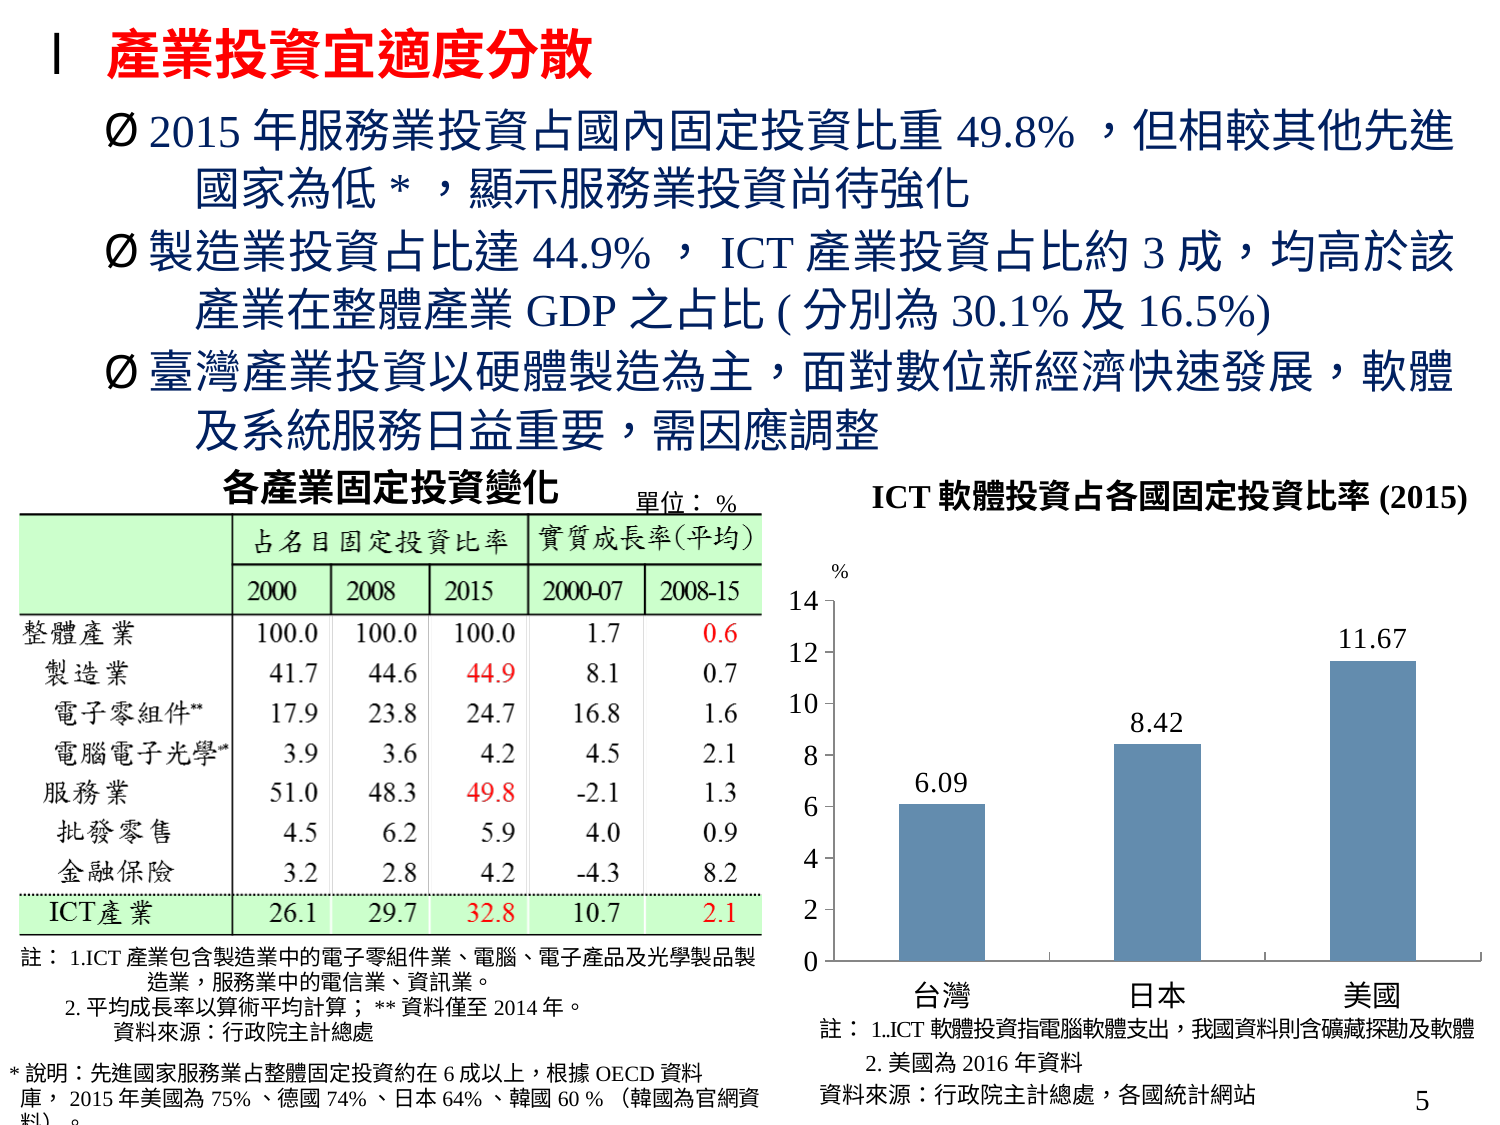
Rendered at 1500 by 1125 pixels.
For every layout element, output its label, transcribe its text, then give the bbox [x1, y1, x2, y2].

chart [773, 575, 1496, 1026]
picture [19, 510, 762, 948]
text_box 註：1..ICT軟體投資指電腦軟體支出，我國資料則含礦藏探勘及軟體 2.美國為2016年資料 資料來源：行政院主計總處，各國統計網站 [804, 1026, 1496, 1118]
text_box ICT軟體投資占各國固定投資比率(2015) [857, 468, 1500, 523]
text_box % [816, 550, 880, 575]
text_box 各產業固定投資變化 [66, 456, 717, 510]
text_box 單位：% [717, 479, 767, 526]
text_box 產業投資宜適度分散 2015年服務業投資占國內固定投資比重49.8%，但相較其他先進國家為低*，顯示服務業投資尚待強化 製造業投資占比達44.9%，ICT產業投資占比約3成，均高於該產業在整體產業GDP之占比(分別為30.1%及16.5%) 臺灣產業投資以硬體製造為主，面對數位新經濟快速發展，軟體及系統服務日益重要，需因應調整 [1, 23, 1471, 479]
text_box *說明：先進國家服務業占整體固定投資約在6成以上，根據OECD資料庫，2015年美國為75%、德國74%、日本64%、韓國60 %（韓國為官網資料）。 [0, 1054, 793, 1125]
text_box 註：1.ICT產業包含製造業中的電子零組件業、電腦、電子產品及光學製品製 造業，服務業中的電信業、資訊業。 2.平均成長率以算術平均計算；**資料僅至2014年。 資料來源：行政院主計總處 [6, 938, 804, 1053]
